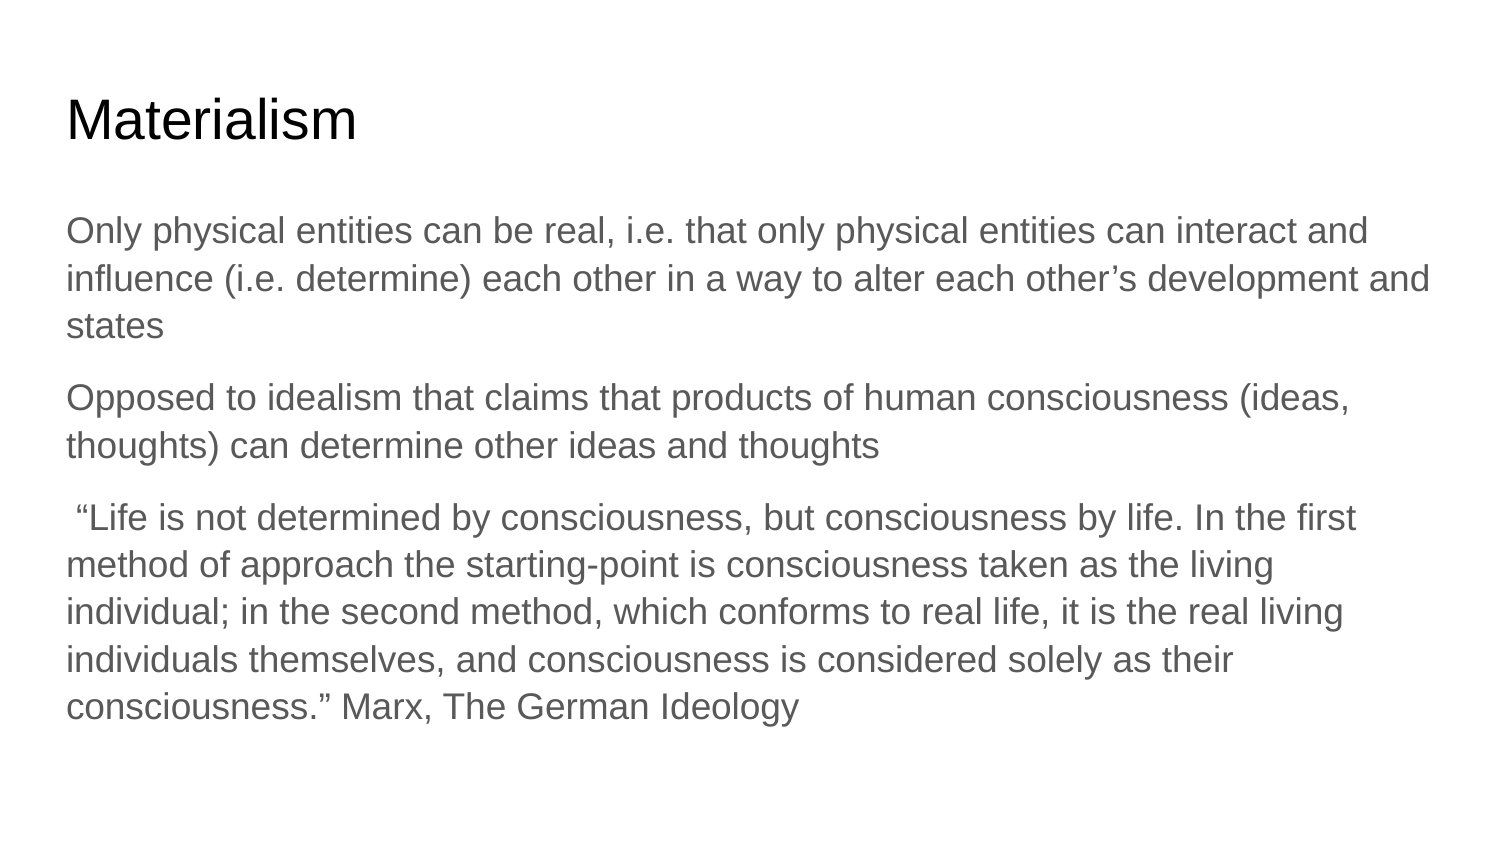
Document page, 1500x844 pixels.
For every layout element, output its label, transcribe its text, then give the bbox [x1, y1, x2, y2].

title Materialism [51, 72, 1449, 167]
list Only physical entities can be real, i.e. that only physical entities can interact and influence (i.e. determine) each other in a way to alter each other’s development and states Opposed to idealism that claims that products of human consciousness (ideas, thoughts) can determine other ideas and thoughts “Life is not determined by consciousness, but consciousness by life. In the first method of approach the starting-point is consciousness taken as the living individual; in the second method, which conforms to real life, it is the real living individuals themselves, and consciousness is considered solely as their consciousness.” Marx, The German Ideology [51, 189, 1449, 750]
